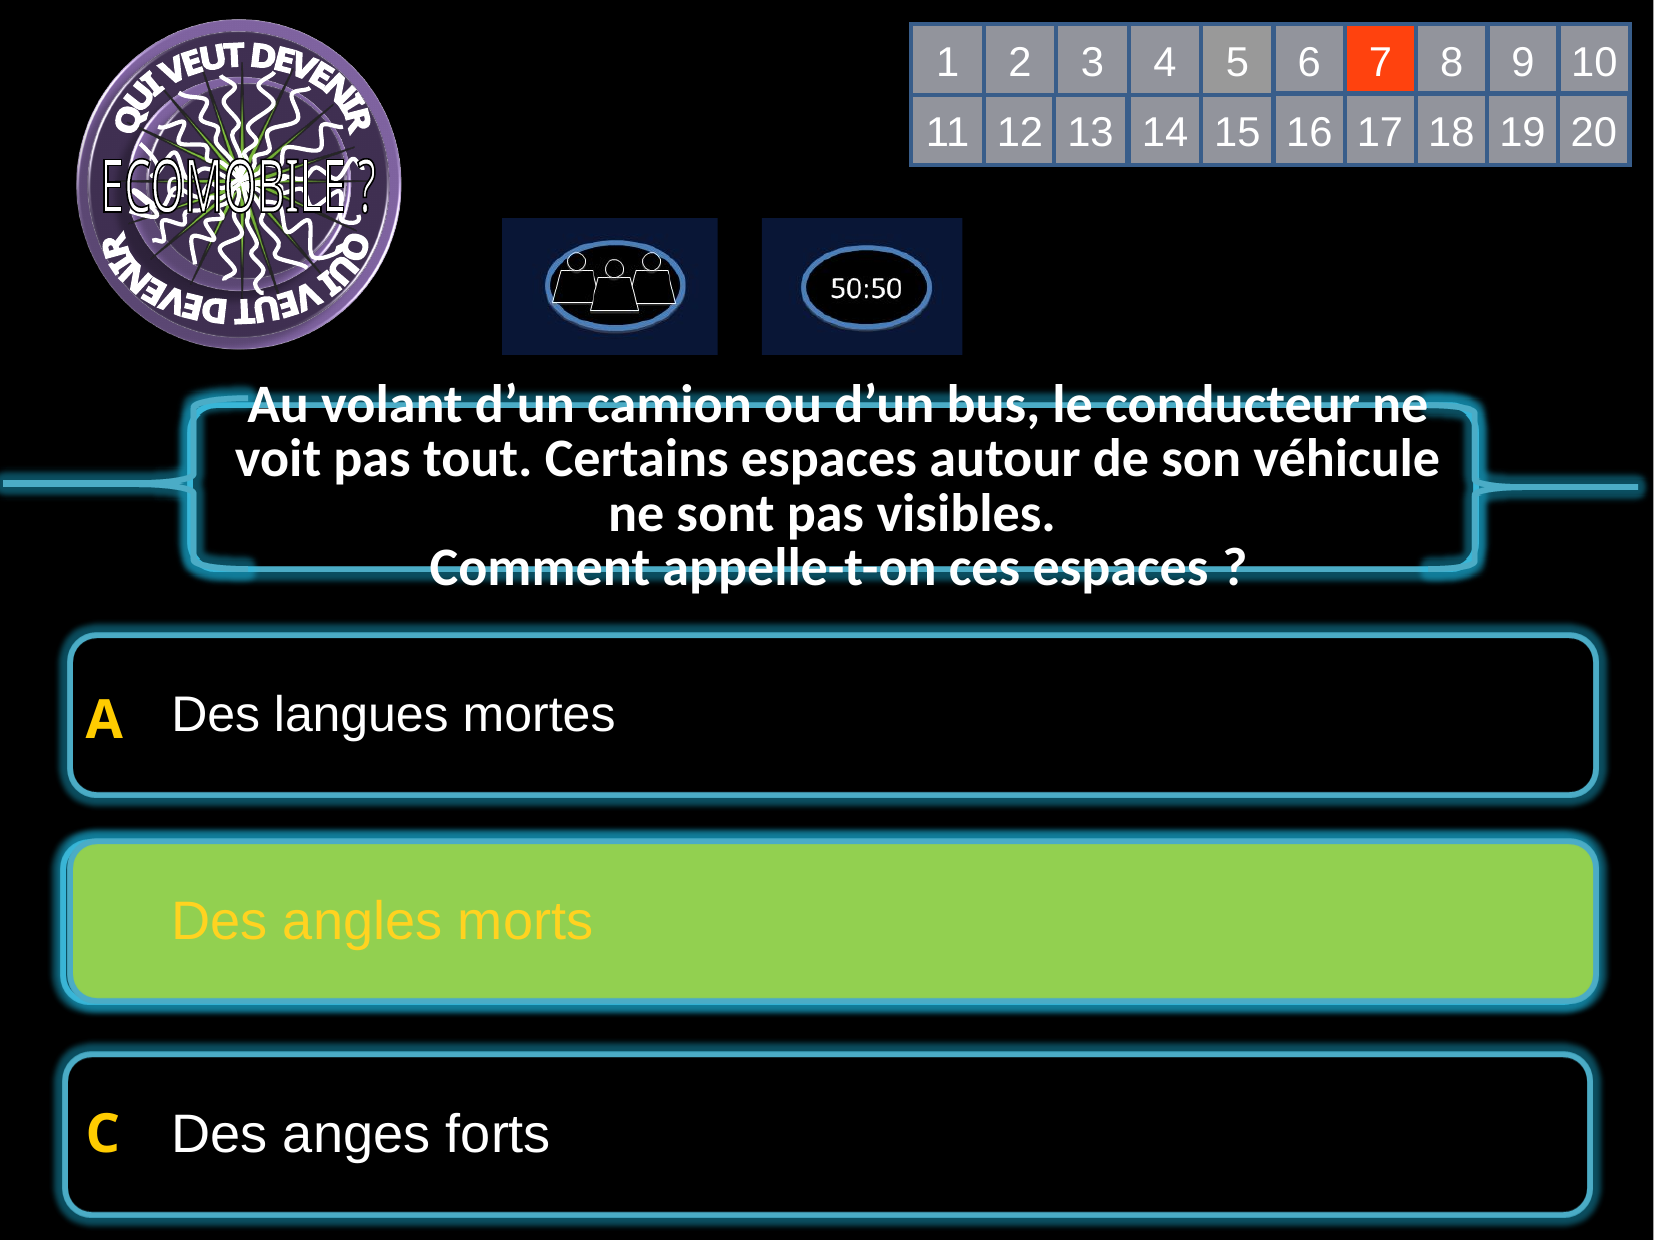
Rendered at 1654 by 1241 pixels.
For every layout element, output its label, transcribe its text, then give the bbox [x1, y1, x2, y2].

text_box 6 [1273, 24, 1344, 93]
text_box 15 [1201, 94, 1273, 166]
text_box 1 [911, 24, 983, 94]
text_box 11 [911, 94, 983, 166]
text_box 8 [1416, 24, 1487, 93]
text_box 14 [1128, 94, 1201, 166]
picture [0, 377, 200, 591]
text_box 5 [1201, 24, 1273, 94]
text_box 19 [1486, 93, 1558, 166]
picture [1477, 384, 1654, 591]
picture [50, 615, 1616, 815]
text_box 13 [1054, 94, 1127, 166]
text_box 20 [1558, 93, 1630, 166]
picture [45, 1034, 1610, 1235]
text_box 17 [1345, 93, 1415, 166]
list Des langues mortes [171, 643, 1571, 786]
list Des angles morts [171, 850, 1571, 993]
title Au volant d’un camion ou d’un bus, le conducteur ne voit pas tout. Certains espaces autour de son véhicule ne sont pas visibles. Comment appelle-t-on ces espaces ? [200, 357, 1477, 623]
text_box 3 [1056, 24, 1128, 95]
list Des anges forts [171, 1062, 1571, 1205]
text_box 4 [1128, 24, 1201, 94]
text_box 10 [1558, 24, 1630, 93]
text_box 18 [1415, 93, 1486, 166]
text_box 7 [1344, 24, 1416, 93]
text_box 9 [1487, 24, 1558, 93]
picture [35, 18, 425, 370]
text_box 2 [983, 24, 1056, 94]
picture [43, 821, 1616, 1022]
text_box 12 [983, 94, 1054, 166]
text_box 16 [1273, 93, 1345, 166]
